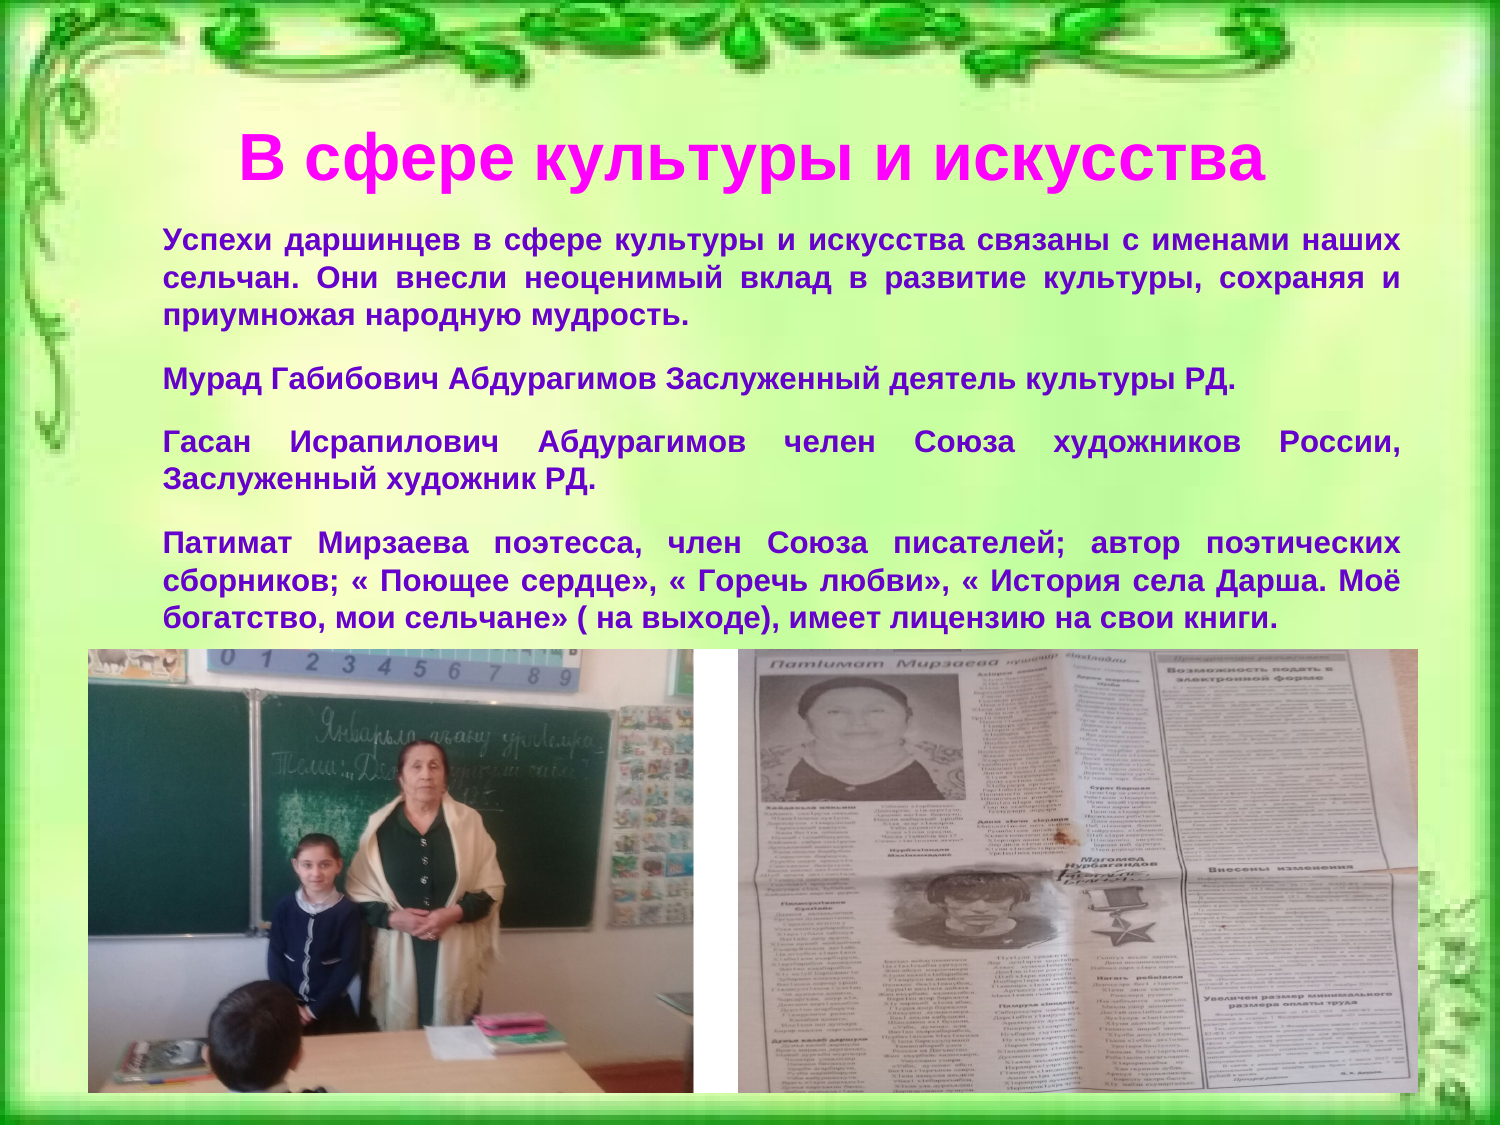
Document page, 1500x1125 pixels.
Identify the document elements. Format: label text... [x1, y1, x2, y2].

text_box В сфере культуры и искусства Успехи даршинцев в сфере культуры и искусства связаны с именами наших сельчан. Они внесли неоценимый вклад в развитие культуры, сохраняя и приумножая народную мудрость. Мурад Габибович Абдурагимов Заслуженный деятель культуры РД. Гасан Исрапилович Абдурагимов челен Союза художников России, Заслуженный художник РД. Патимат Мирзаева поэтесса, член Союза писателей; автор поэтических сборников; « Поющее сердце», « Горечь любви», « История села Дарша. Моё богатство, мои сельчане» ( на выходе), имеет лицензию на свои книги. [147, 0, 1418, 649]
picture [0, 0, 1500, 1125]
